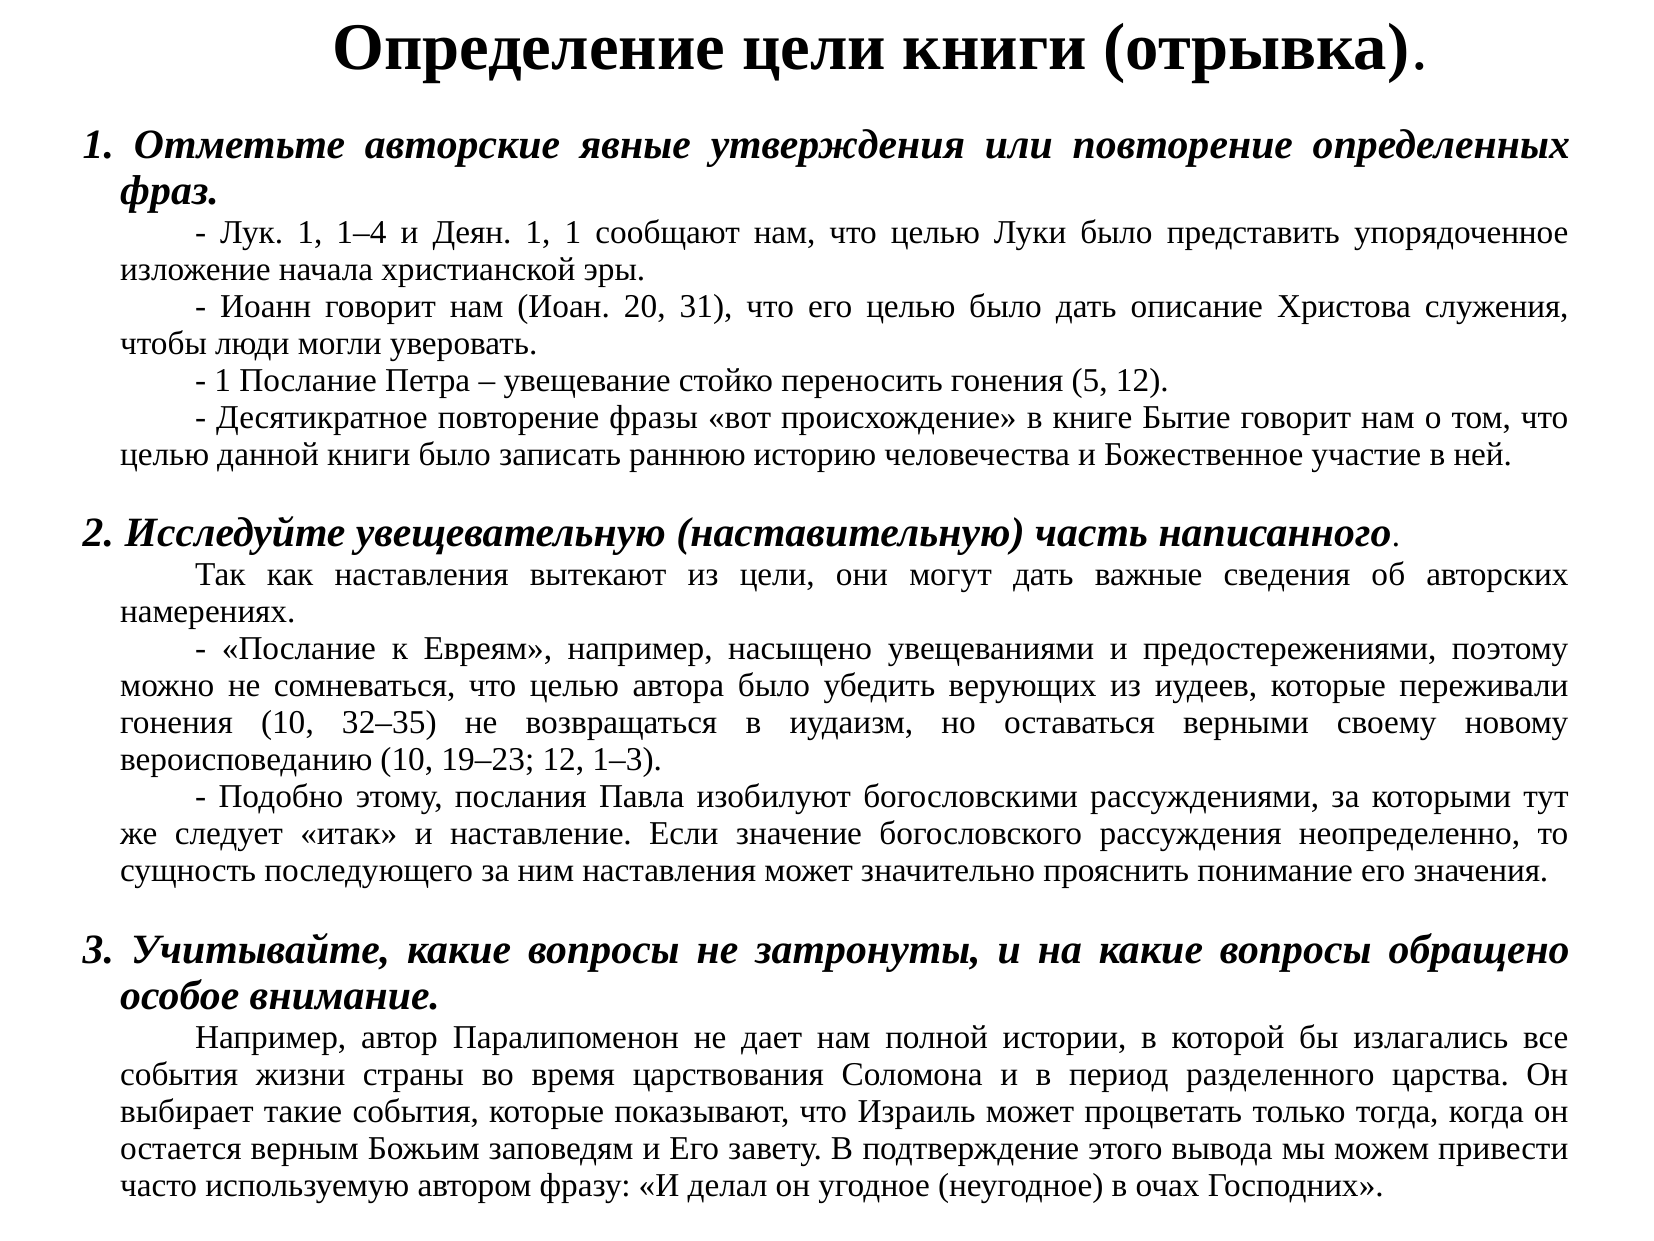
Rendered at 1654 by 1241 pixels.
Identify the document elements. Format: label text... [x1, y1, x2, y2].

subtitle Определение цели книги (отрывка). 1. Отметьте авторские явные утверждения или повторение определенных фраз. - Лук. 1, 1–4 и Деян. 1, 1 сообщают нам, что целью Луки было представить упорядоченное изложение начала христианской эры. - Иоанн говорит нам (Иоан. 20, 31), что его целью было дать описание Христова служения, чтобы люди могли уверовать. - 1 Послание Петра – увещевание стойко переносить гонения (5, 12). - Десятикратное повторение фразы «вот происхождение» в книге Бытие говорит нам о том, что целью данной книги было записать раннюю историю человечества и Божественное участие в ней. 2. Исследуйте увещевательную (наставительную) часть написанного. Так как наставления вытекают из цели, они могут дать важные сведения об авторских намерениях. - «Послание к Евреям», например, насыщено увещеваниями и предостережениями, поэтому можно не сомневаться, что целью автора было убедить верующих из иудеев, которые переживали гонения (10, 32–35) не возвращаться в иудаизм, но оставаться верными своему новому вероисповеданию (10, 19–23; 12, 1–3). - Подобно этому, послания Павла изобилуют богословскими рассуждениями, за которыми тут же следует «итак» и наставление. Если значение богословского рассуждения неопределенно, то сущность последующего за ним наставления может значительно прояснить понимание его значения. 3. Учитывайте, какие вопросы не затронуты, и на какие вопросы обращено особое внимание. Например, автор Паралипоменон не дает нам полной истории, в которой бы излагались все события жизни страны во время царствования Соломона и в период разделенного царства. Он выбирает такие события, которые показывают, что Израиль может процветать только тогда, когда он остается верным Божьим заповедям и Его завету. В подтверждение этого вывода мы можем привести часто используемую автором фразу: «И делал он угодное (неугодное) в очах Господних». [82, 0, 1571, 1214]
